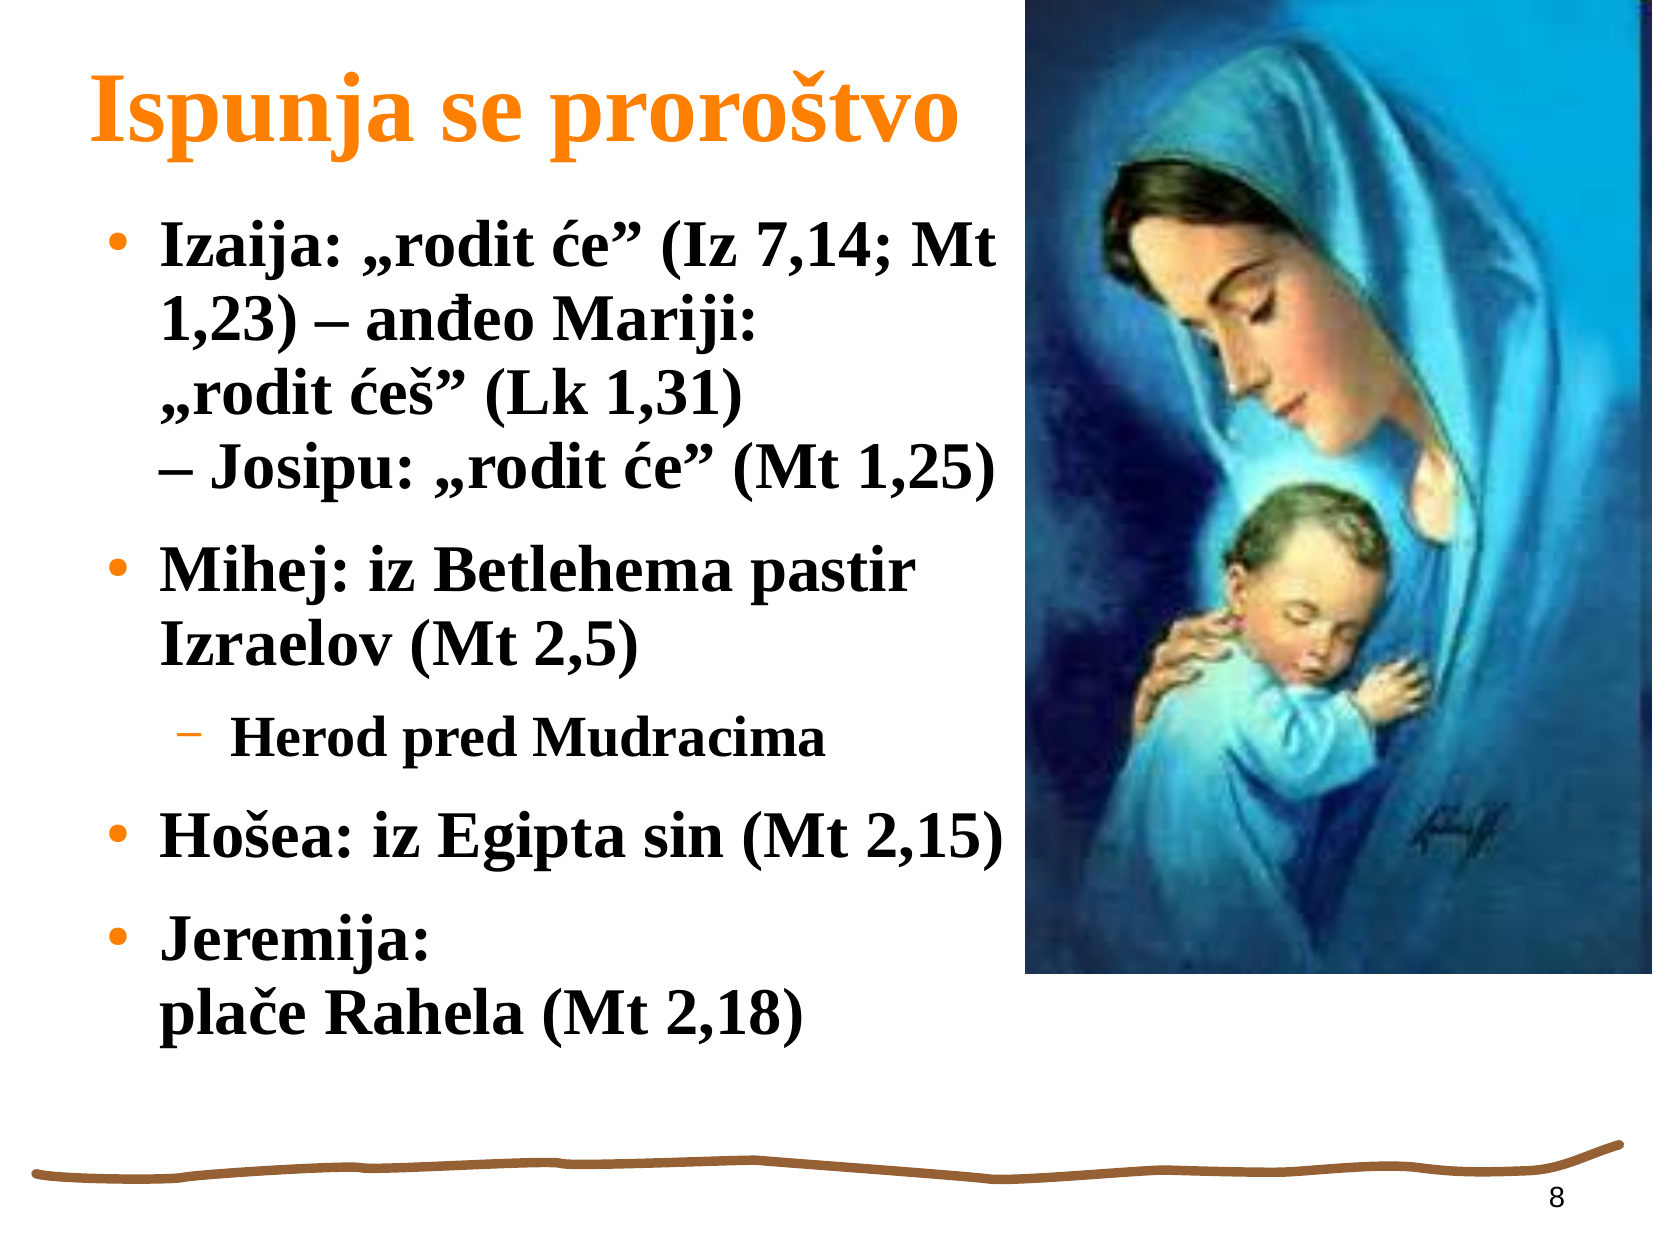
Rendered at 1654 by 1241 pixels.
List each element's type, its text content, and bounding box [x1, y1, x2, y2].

title Ispunja se proroštvo [88, 39, 1025, 178]
picture [1025, 0, 1652, 974]
list Izaija: „rodit će” (Iz 7,14; Mt 1,23) – anđeo Mariji: „rodit ćeš” (Lk 1,31) – Josipu: „rodit će” (Mt 1,25) Mihej: iz Betlehema pastir Izraelov (Mt 2,5) Herod pred Mudracima Hošea: iz Egipta sin (Mt 2,15) Jeremija: plače Rahela (Mt 2,18) [88, 206, 1152, 1142]
